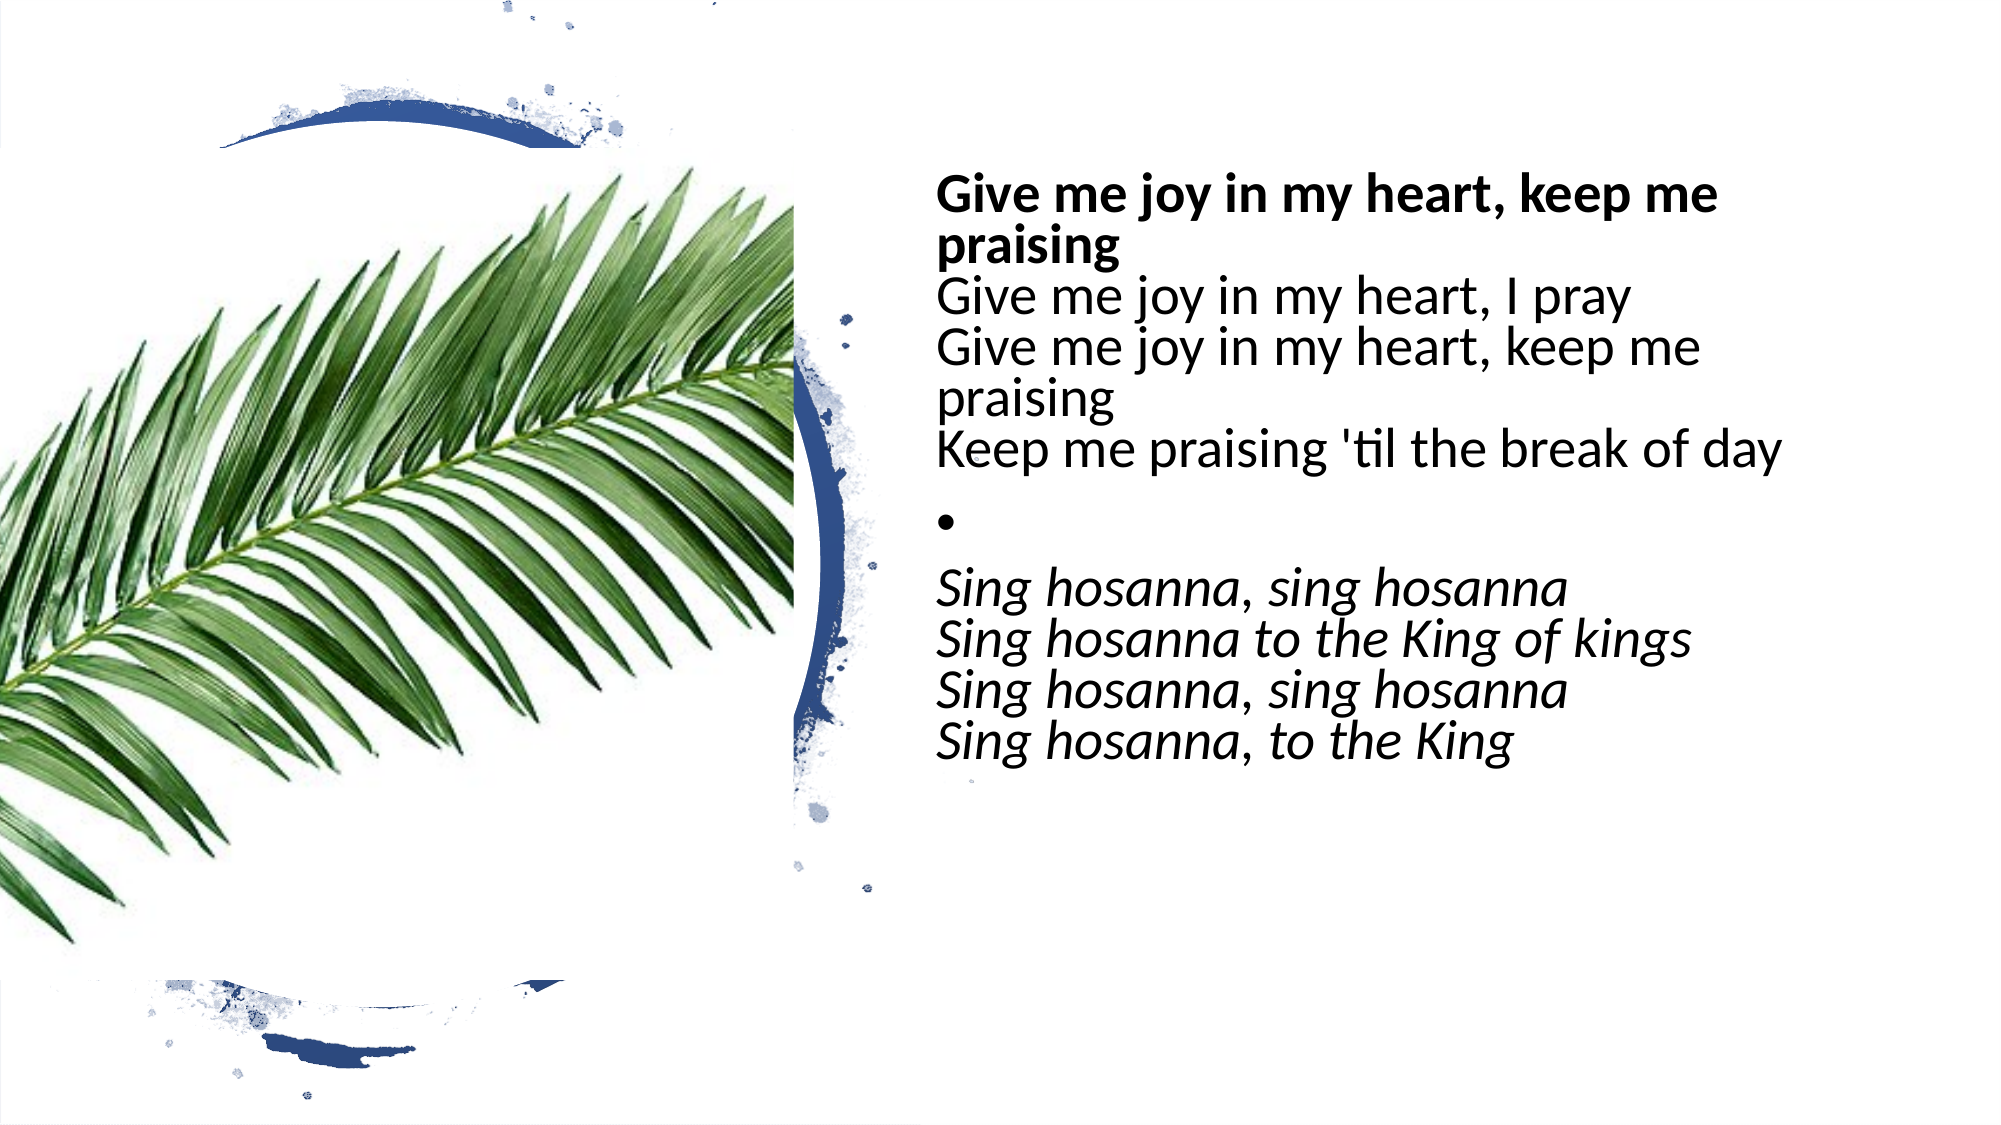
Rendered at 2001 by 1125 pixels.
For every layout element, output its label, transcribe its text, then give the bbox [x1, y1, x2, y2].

text_box [224, 980, 531, 1008]
text_box [794, 413, 821, 715]
picture [0, 0, 2000, 1125]
text_box [224, 121, 530, 148]
text_box Give me joy in my heart, keep me praising Give me joy in my heart, I pray Give me joy in my heart, keep me praising Keep me praising 'til the break of day Sing hosanna, sing hosanna Sing hosanna to the King of kings Sing hosanna, sing hosanna Sing hosanna, to the King [921, 148, 1802, 793]
